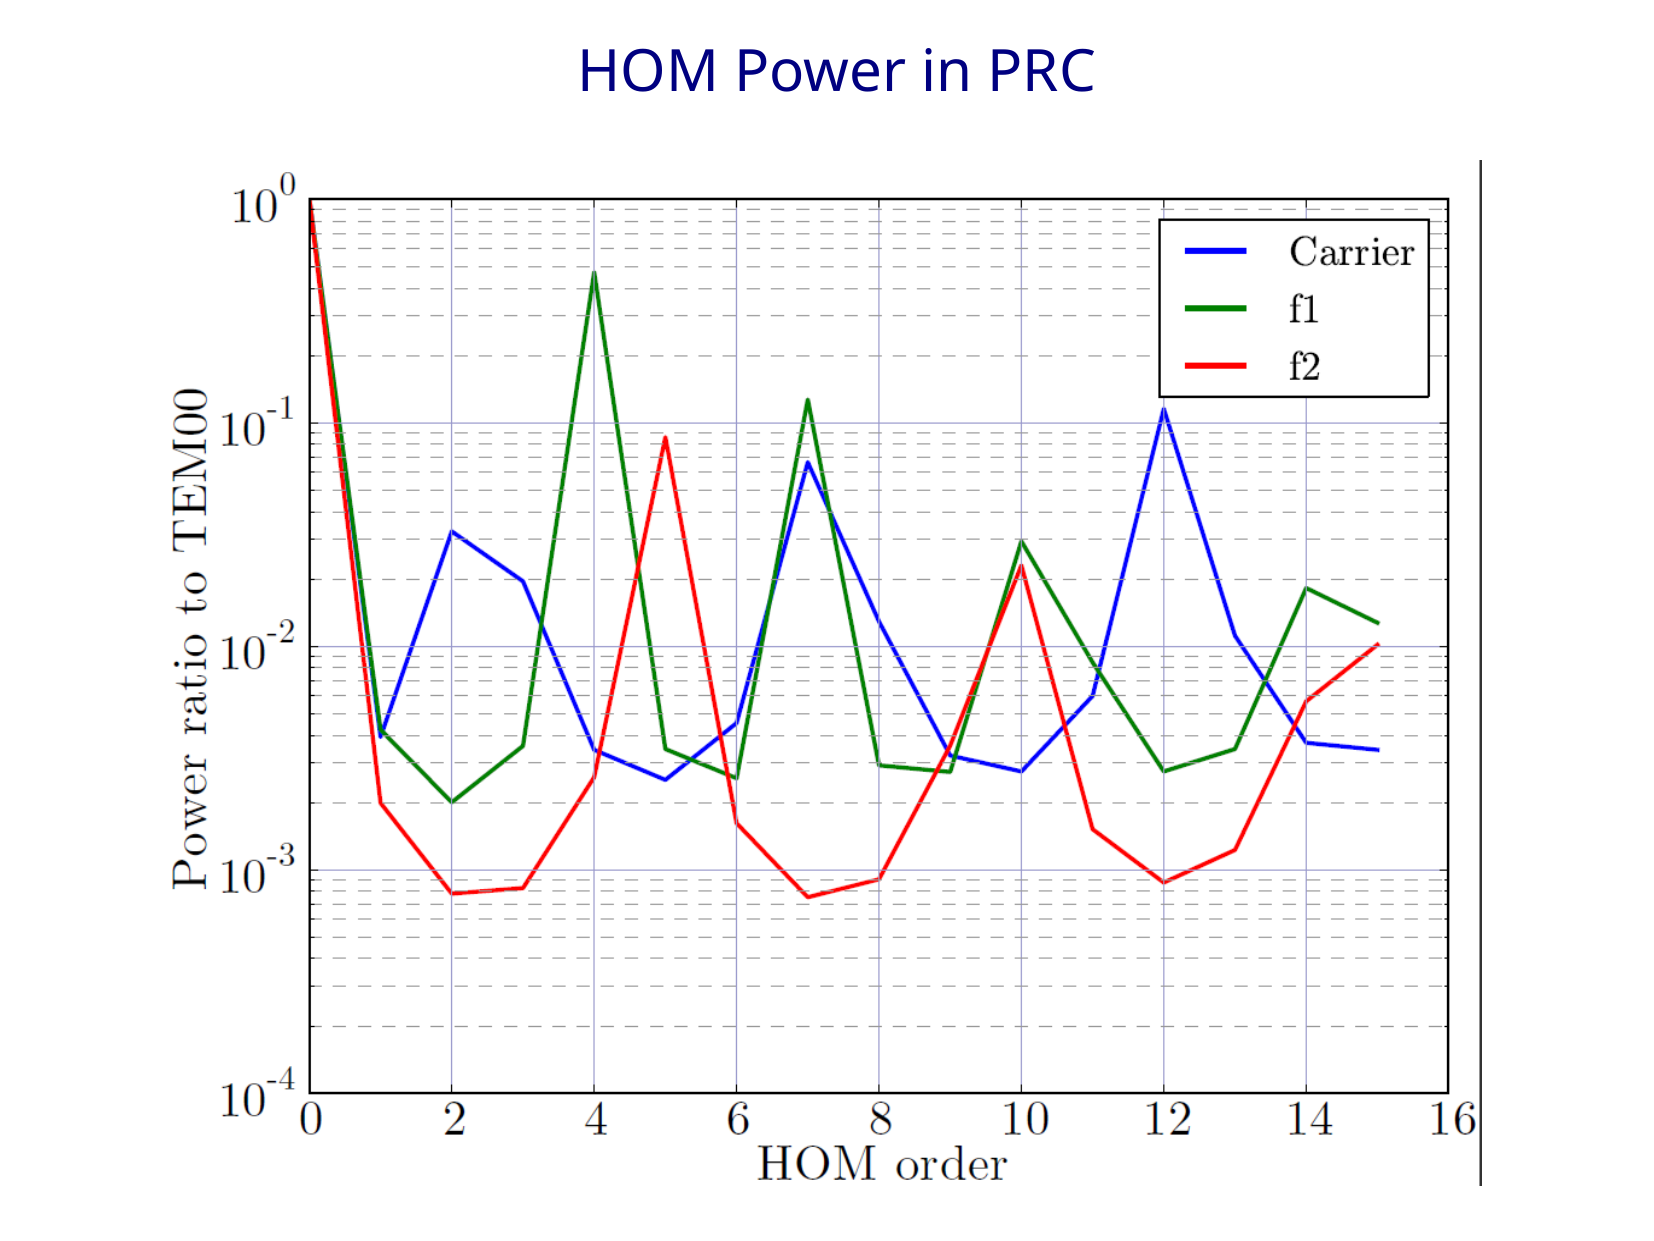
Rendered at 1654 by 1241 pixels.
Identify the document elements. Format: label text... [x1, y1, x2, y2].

picture [171, 160, 1482, 1186]
text_box HOM Power in PRC [562, 21, 1091, 107]
